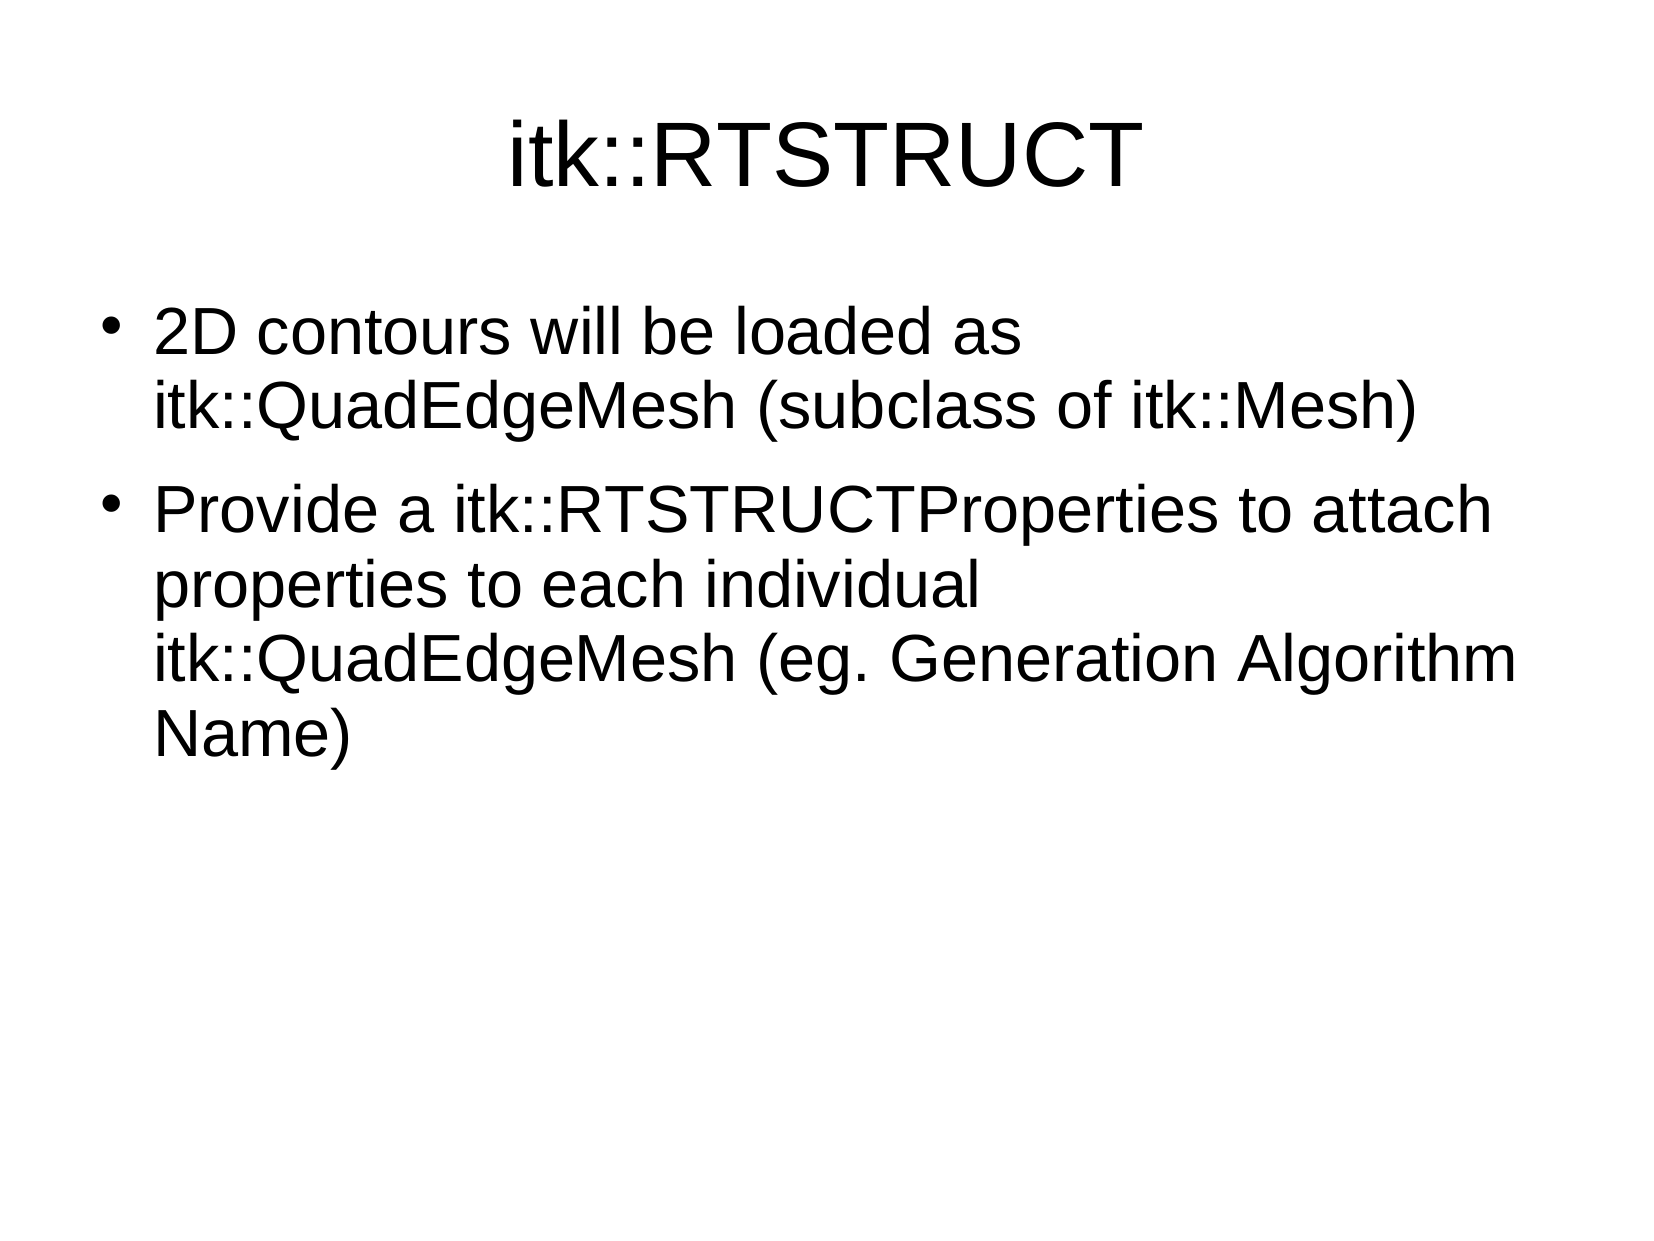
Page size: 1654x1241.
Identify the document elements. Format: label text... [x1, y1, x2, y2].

title itk::RTSTRUCT [82, 56, 1571, 249]
list 2D contours will be loaded as itk::QuadEdgeMesh (subclass of itk::Mesh) Provide a itk::RTSTRUCTProperties to attach properties to each individual itk::QuadEdgeMesh (eg. Generation Algorithm Name) [82, 290, 1571, 1109]
